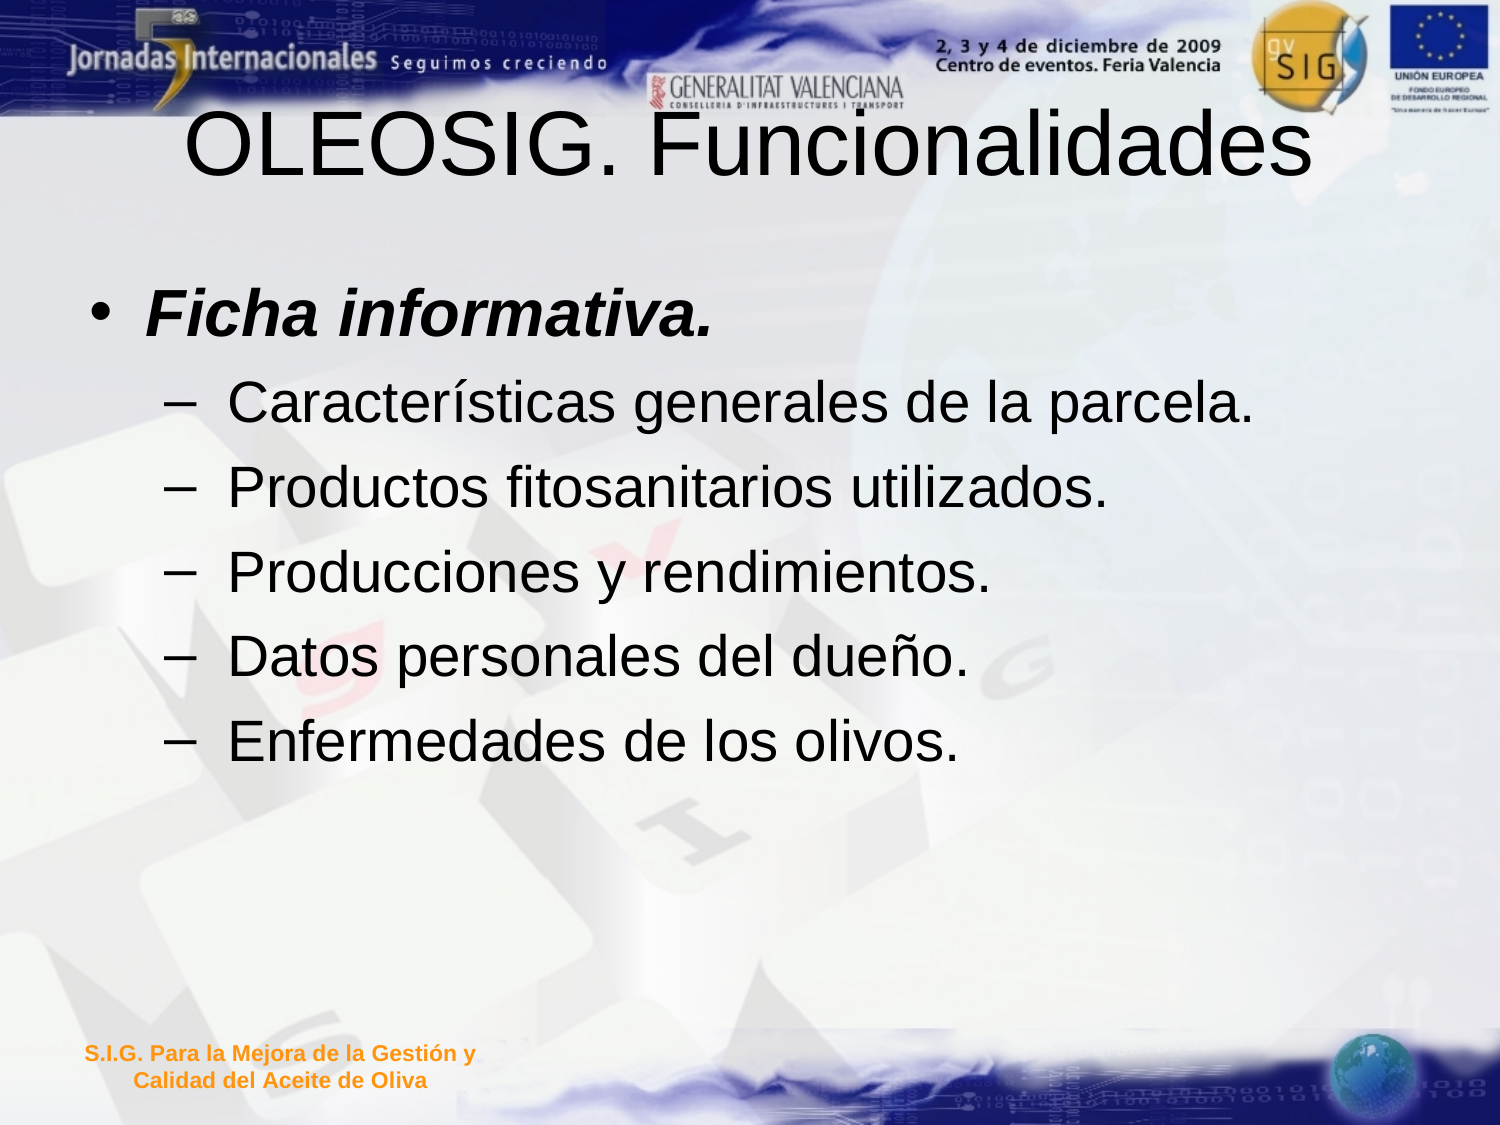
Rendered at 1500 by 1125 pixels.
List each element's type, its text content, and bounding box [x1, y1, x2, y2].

title OLEOSIG. Funcionalidades [75, 45, 1426, 233]
picture [0, 0, 1500, 1125]
list Ficha informativa. Características generales de la parcela. Productos fitosanitarios utilizados. Producciones y rendimientos. Datos personales del dueño. Enfermedades de los olivos. [75, 262, 1426, 1006]
title S.I.G. Para la Mejora de la Gestión y Calidad del Aceite de Oliva [59, 1003, 502, 1125]
